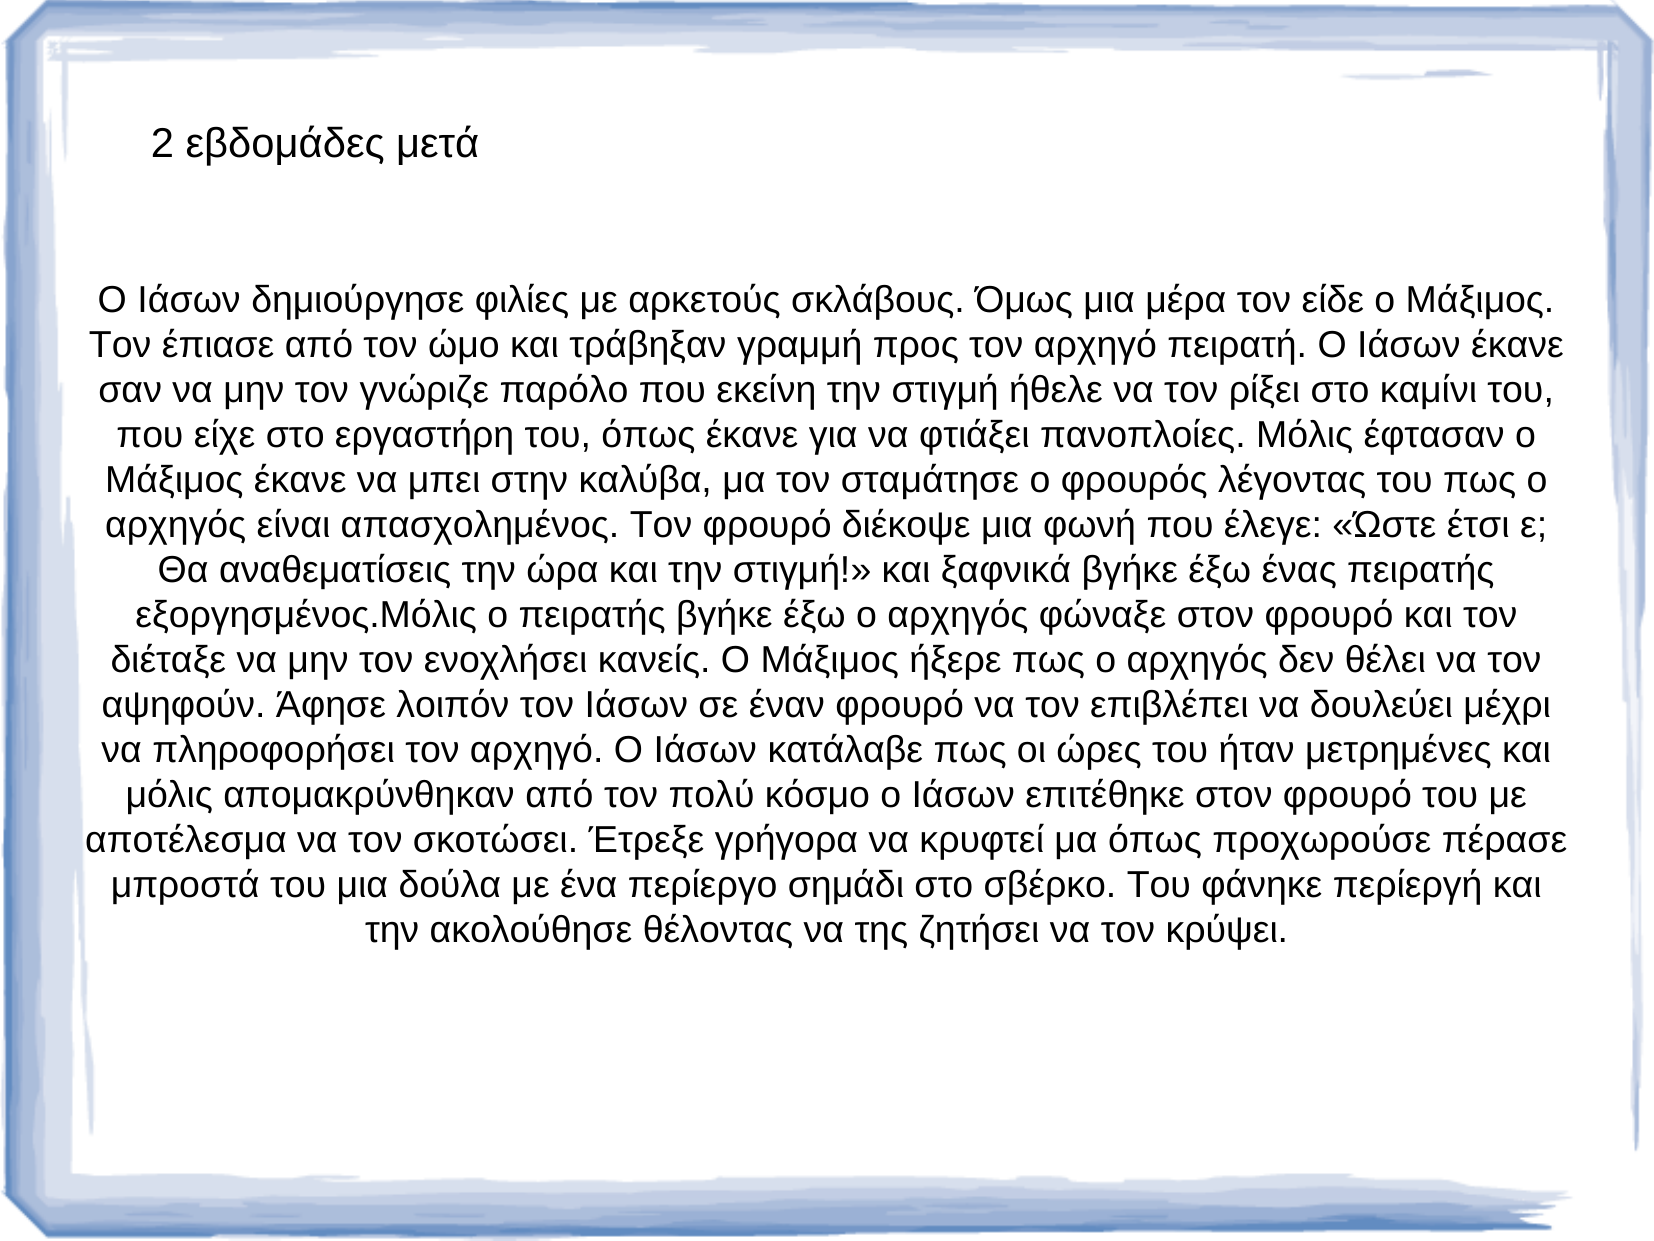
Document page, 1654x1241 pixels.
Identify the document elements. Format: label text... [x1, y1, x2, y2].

subtitle 2 εβδομάδες μετά Ο Ιάσων δημιούργησε φιλίες με αρκετούς σκλάβους. Όμως μια μέρα τον είδε ο Μάξιμος. Τον έπιασε από τον ώμο και τράβηξαν γραμμή προς τον αρχηγό πειρατή. Ο Ιάσων έκανε σαν να μην τον γνώριζε παρόλο που εκείνη την στιγμή ήθελε να τον ρίξει στο καμίνι του, που είχε στο εργαστήρη του, όπως έκανε για να φτιάξει πανοπλοίες. Μόλις έφτασαν ο Μάξιμος έκανε να μπει στην καλύβα, μα τον σταμάτησε ο φρουρός λέγοντας του πως ο αρχηγός είναι απασχολημένος. Τον φρουρό διέκοψε μια φωνή που έλεγε: «Ώστε έτσι ε; Θα αναθεματίσεις την ώρα και την στιγμή!» και ξαφνικά βγήκε έξω ένας πειρατής εξοργησμένος.Μόλις ο πειρατής βγήκε έξω ο αρχηγός φώναξε στον φρουρό και τον διέταξε να μην τον ενοχλήσει κανείς. Ο Μάξιμος ήξερε πως ο αρχηγός δεν θέλει να τον αψηφούν. Άφησε λοιπόν τον Ιάσων σε έναν φρουρό να τον επιβλέπει να δουλεύει μέχρι να πληροφορήσει τον αρχηγό. Ο Ιάσων κατάλαβε πως οι ώρες του ήταν μετρημένες και μόλις απομακρύνθηκαν από τον πολύ κόσμο ο Ιάσων επιτέθηκε στον φρουρό του με αποτέλεσμα να τον σκοτώσει. Έτρεξε γρήγορα να κρυφτεί μα όπως προχωρούσε πέρασε μπροστά του μια δούλα με ένα περίεργο σημάδι στο σβέρκο. Του φάνηκε περίεργή και την ακολούθησε θέλοντας να της ζητήσει να τον κρύψει. [82, 49, 1571, 1016]
